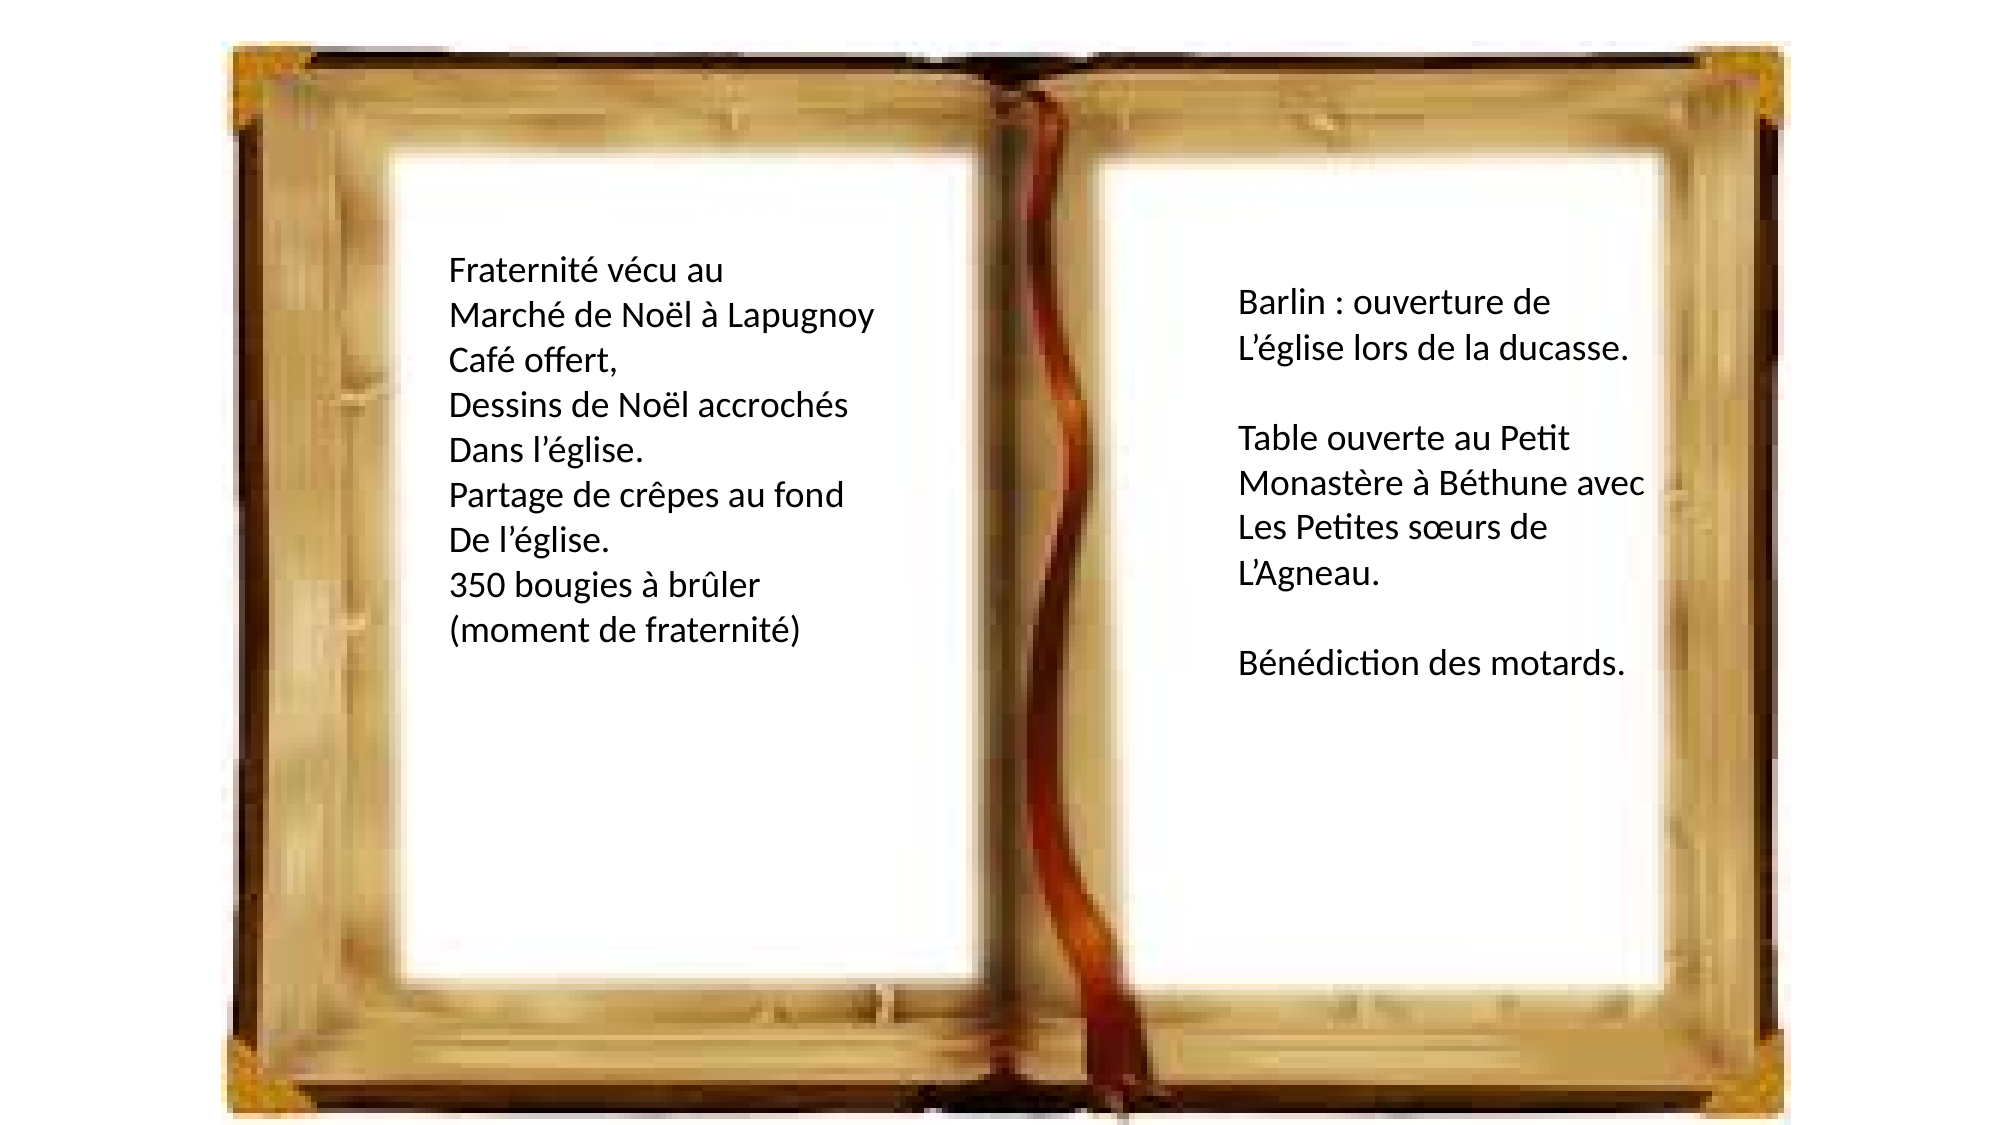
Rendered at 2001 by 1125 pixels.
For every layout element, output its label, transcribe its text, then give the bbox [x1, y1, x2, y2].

text_box Barlin : ouverture de L’église lors de la ducasse. Table ouverte au Petit Monastère à Béthune avec Les Petites sœurs de L’Agneau. Bénédiction des motards. [1223, 270, 1666, 695]
picture [221, 41, 1791, 1125]
text_box Fraternité vécu au Marché de Noël à Lapugnoy Café offert, Dessins de Noël accrochés Dans l’église. Partage de crêpes au fond De l’église. 350 bougies à brûler (moment de fraternité) [433, 237, 896, 708]
